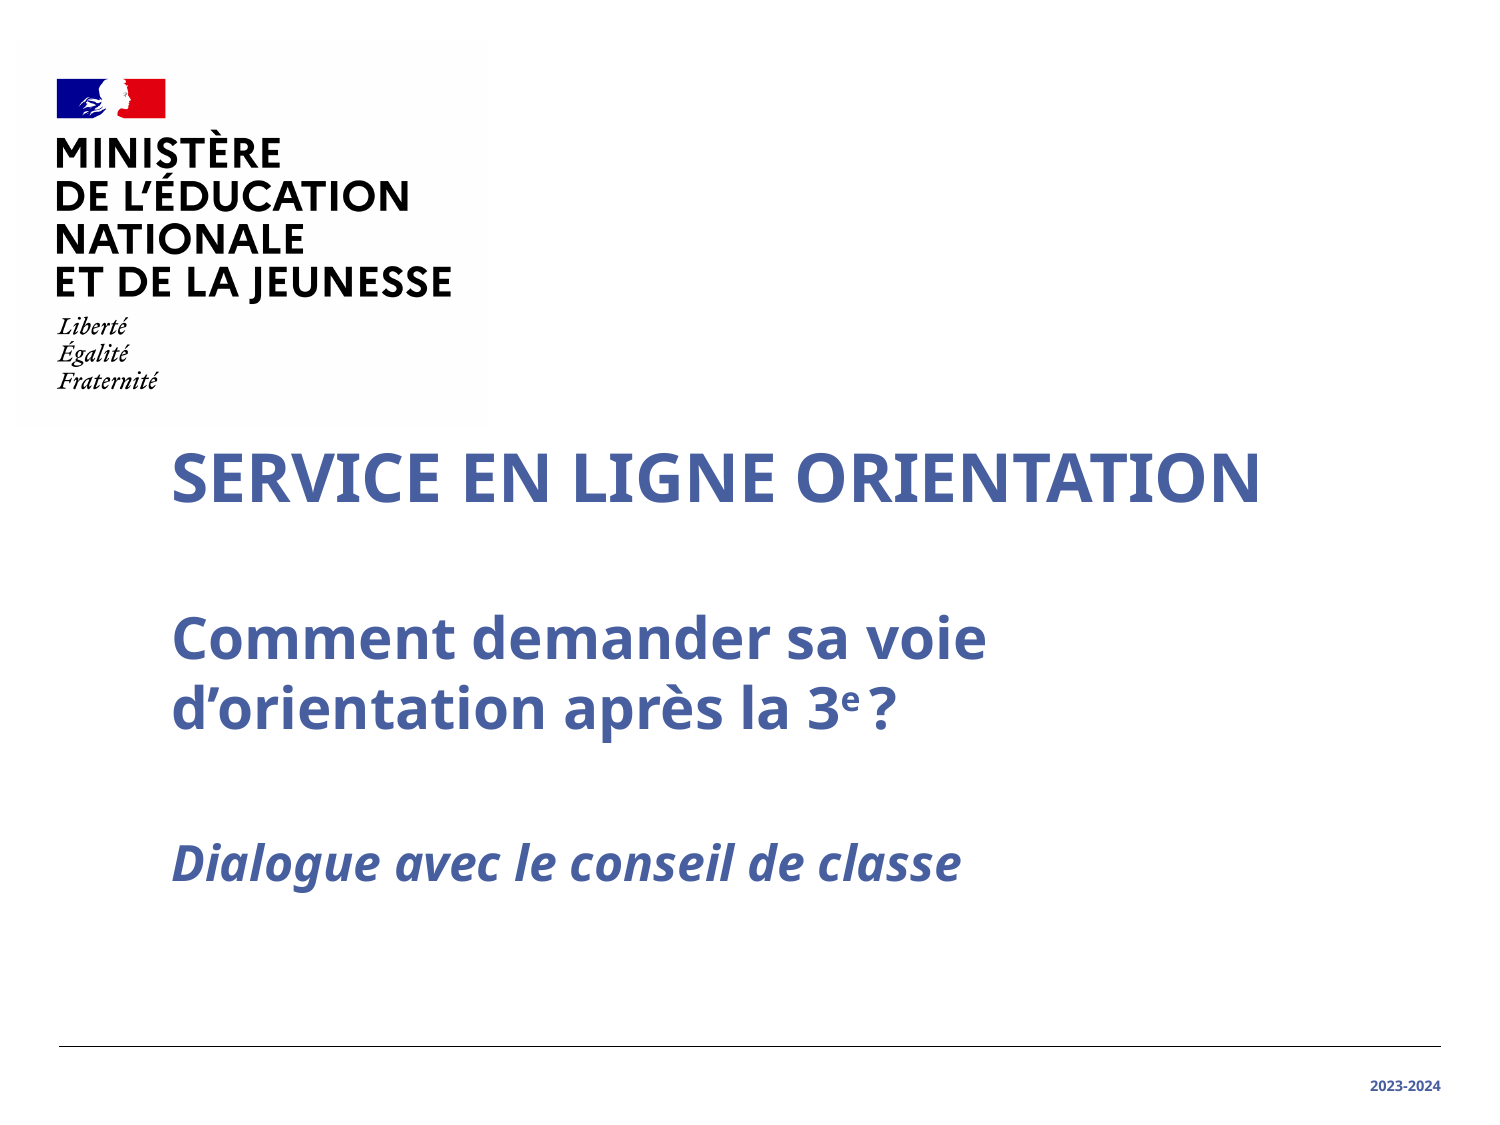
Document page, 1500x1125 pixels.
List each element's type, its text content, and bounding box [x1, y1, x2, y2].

slide_number 2023-2024 [1249, 1046, 1441, 1125]
picture [17, 39, 490, 428]
list Service en ligne orientation Comment demander sa voie d’orientation après la 3e ? Dialogue avec le conseil de classe [171, 444, 1362, 892]
